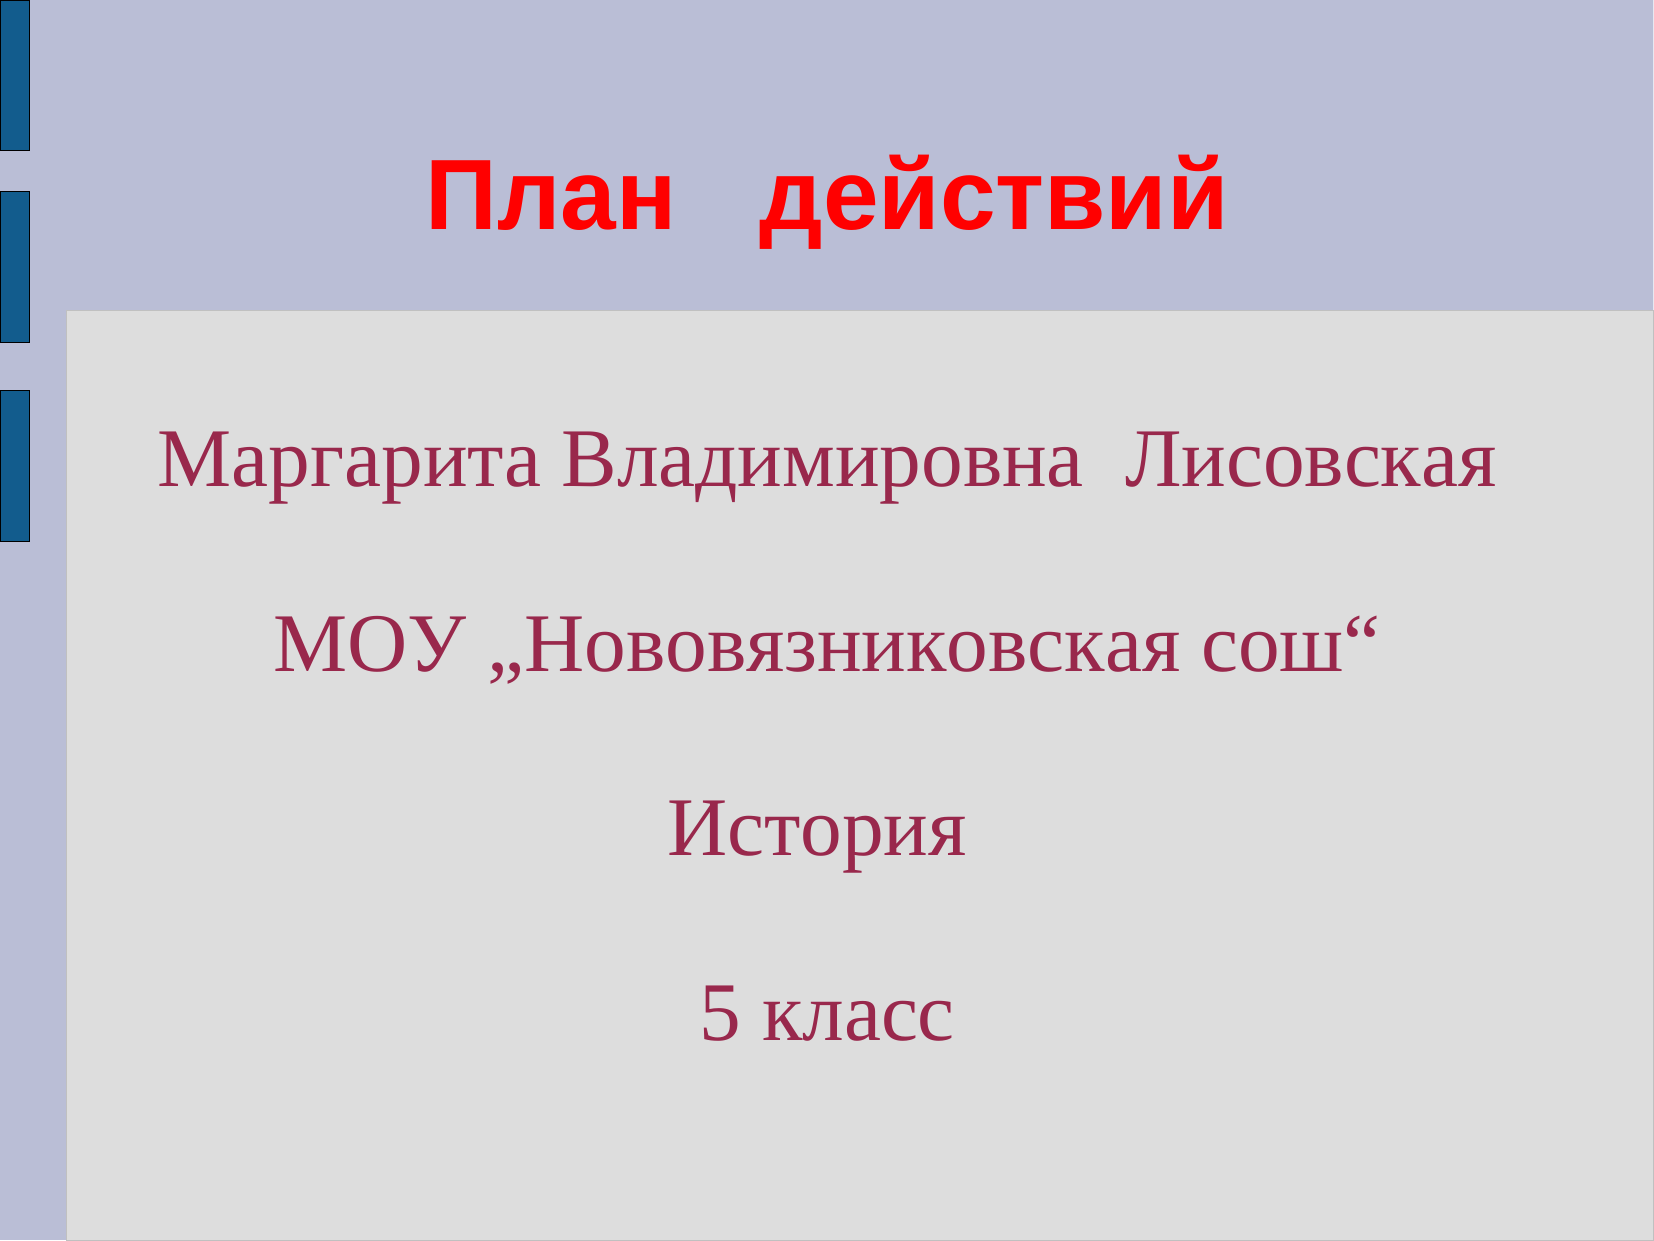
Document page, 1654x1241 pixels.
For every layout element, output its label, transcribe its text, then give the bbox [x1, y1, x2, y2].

title План действий [121, 91, 1534, 299]
subtitle Маргарита Владимировна Лисовская МОУ „Нововязниковская сош“ История 5 класс [121, 344, 1534, 1127]
